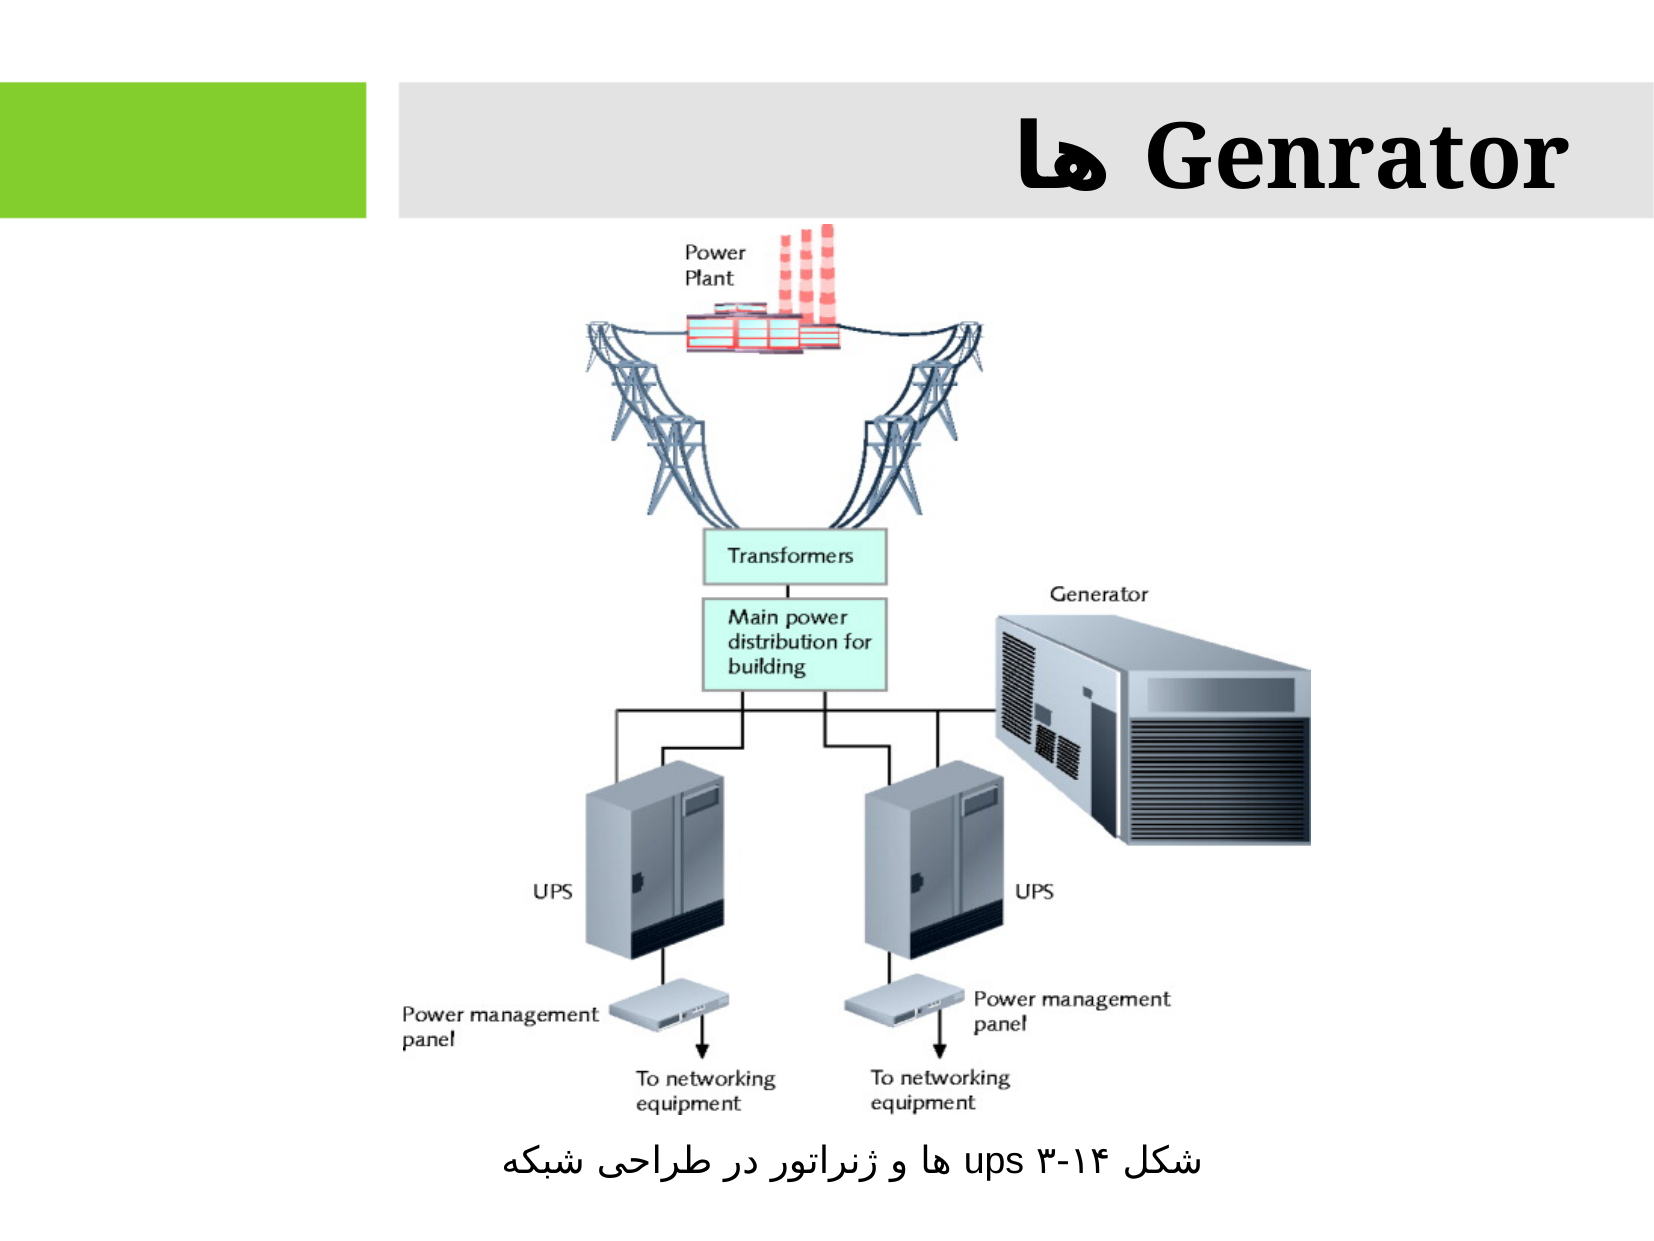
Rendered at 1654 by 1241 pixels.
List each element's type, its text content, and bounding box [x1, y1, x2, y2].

title Genrator ها [82, 49, 1571, 257]
picture [0, 0, 1654, 1241]
text_box شکل ۱۴-۳ ups ها و ژنراتور در طراحی شبکه [360, 1128, 1381, 1189]
